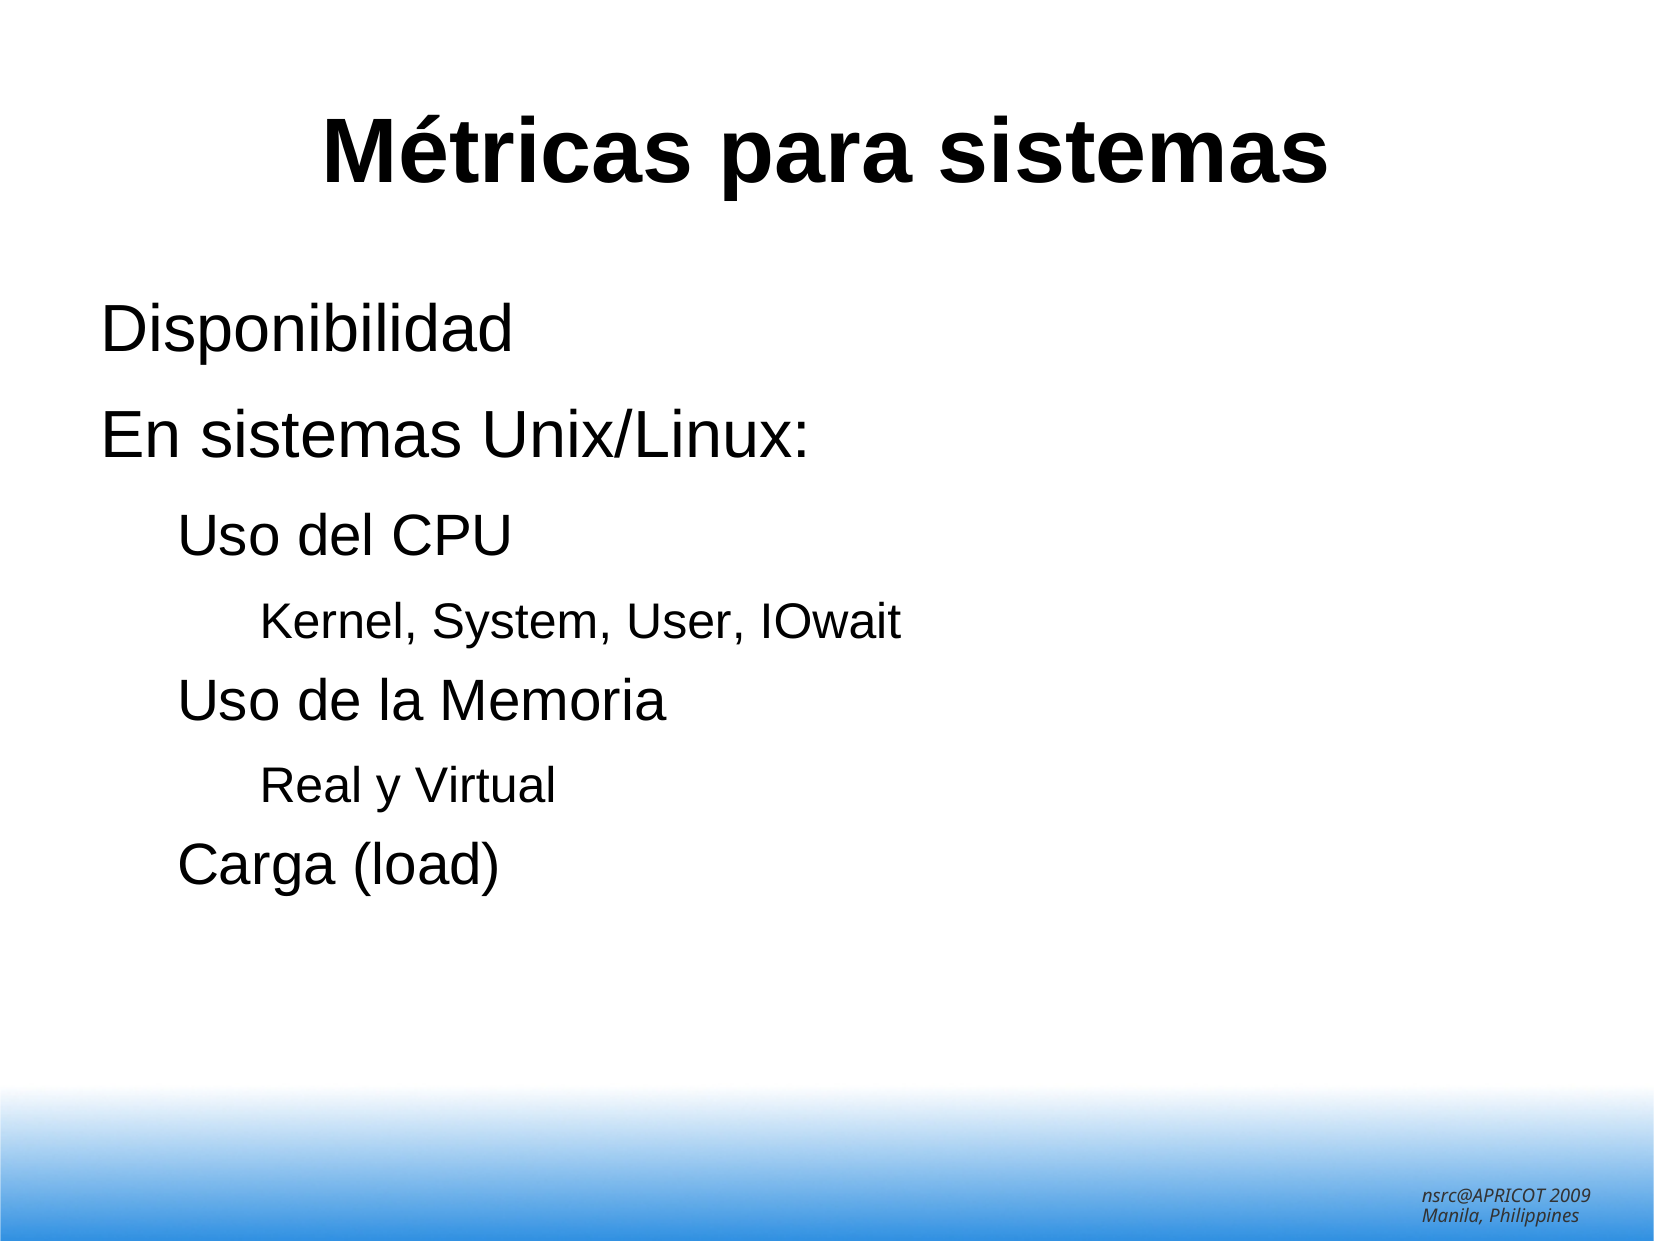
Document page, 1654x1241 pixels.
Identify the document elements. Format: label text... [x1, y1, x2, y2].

picture [0, 1083, 1654, 1241]
list Disponibilidad En sistemas Unix/Linux: Uso del CPU Kernel, System, User, IOwait Uso de la Memoria Real y Virtual Carga (load) [82, 290, 1571, 1094]
title Métricas para sistemas [82, 56, 1571, 249]
